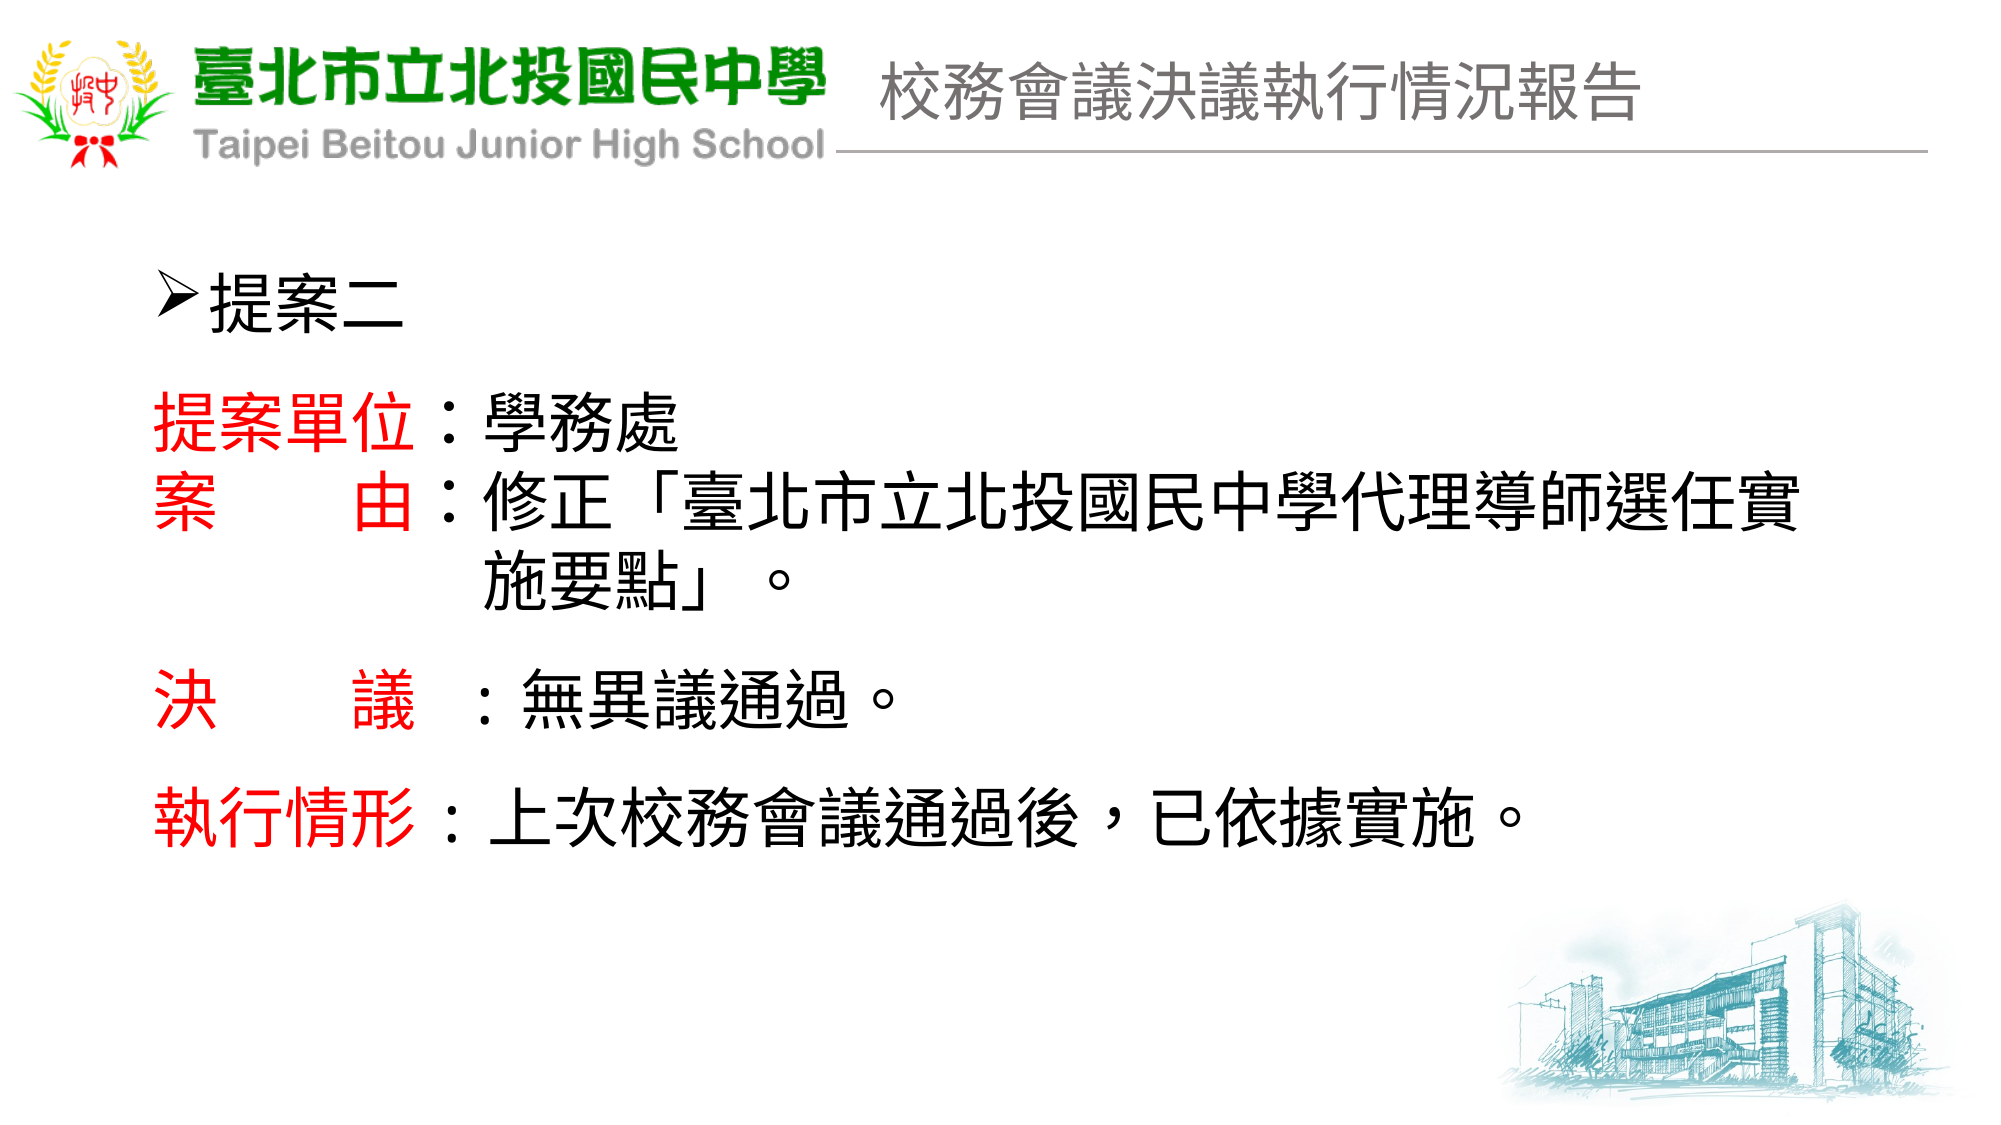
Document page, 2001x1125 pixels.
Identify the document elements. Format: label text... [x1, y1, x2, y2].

list 提案二 提案單位：學務處 案 由：修正「臺北市立北投國民中學代理導師選任實 施要點」。 決 議 :無異議通過。 執行情形:上次校務會議通過後，已依據實施。 [137, 254, 1863, 862]
title 校務會議決議執行情況報告 [864, 52, 1929, 137]
